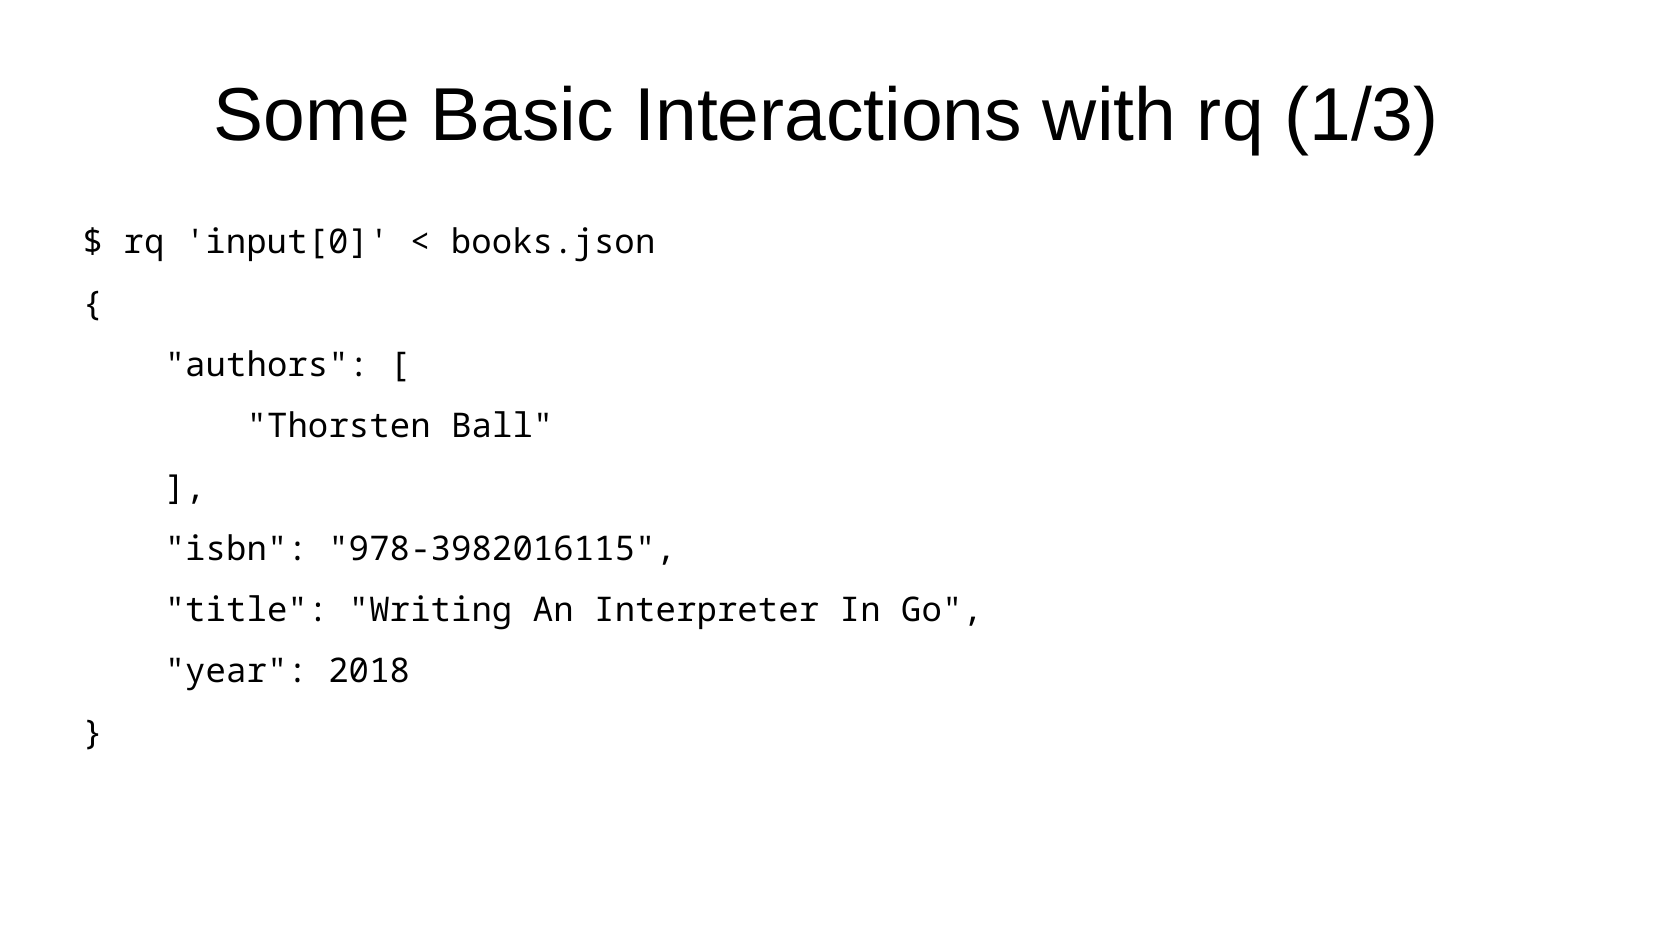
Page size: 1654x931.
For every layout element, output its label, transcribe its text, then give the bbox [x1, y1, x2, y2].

title Some Basic Interactions with rq (1/3) [82, 37, 1571, 193]
list $ rq 'input[0]' < books.json { "authors": [ "Thorsten Ball" ], "isbn": "978-3982016115", "title": "Writing An Interpreter In Go", "year": 2018 } [82, 217, 1571, 758]
